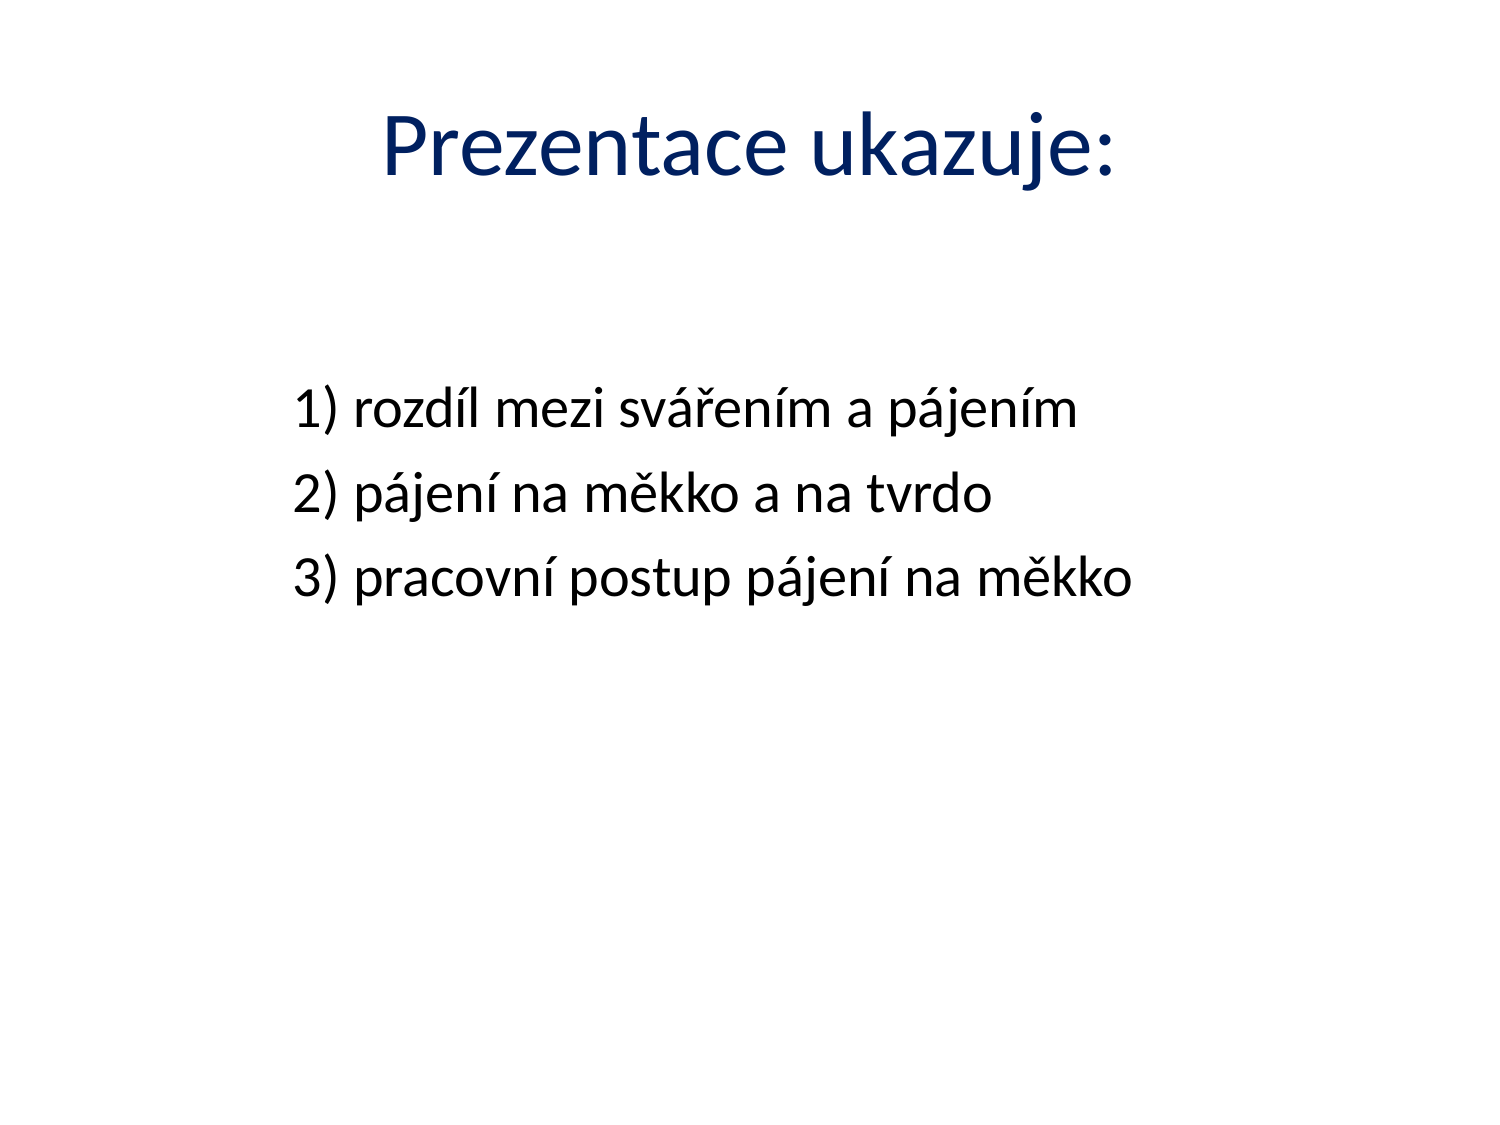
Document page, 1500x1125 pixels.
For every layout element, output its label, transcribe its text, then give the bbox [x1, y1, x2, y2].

list 1) rozdíl mezi svářením a pájením 2) pájení na měkko a na tvrdo 3) pracovní postup pájení na měkko [277, 361, 1211, 764]
title Prezentace ukazuje: [75, 45, 1426, 233]
